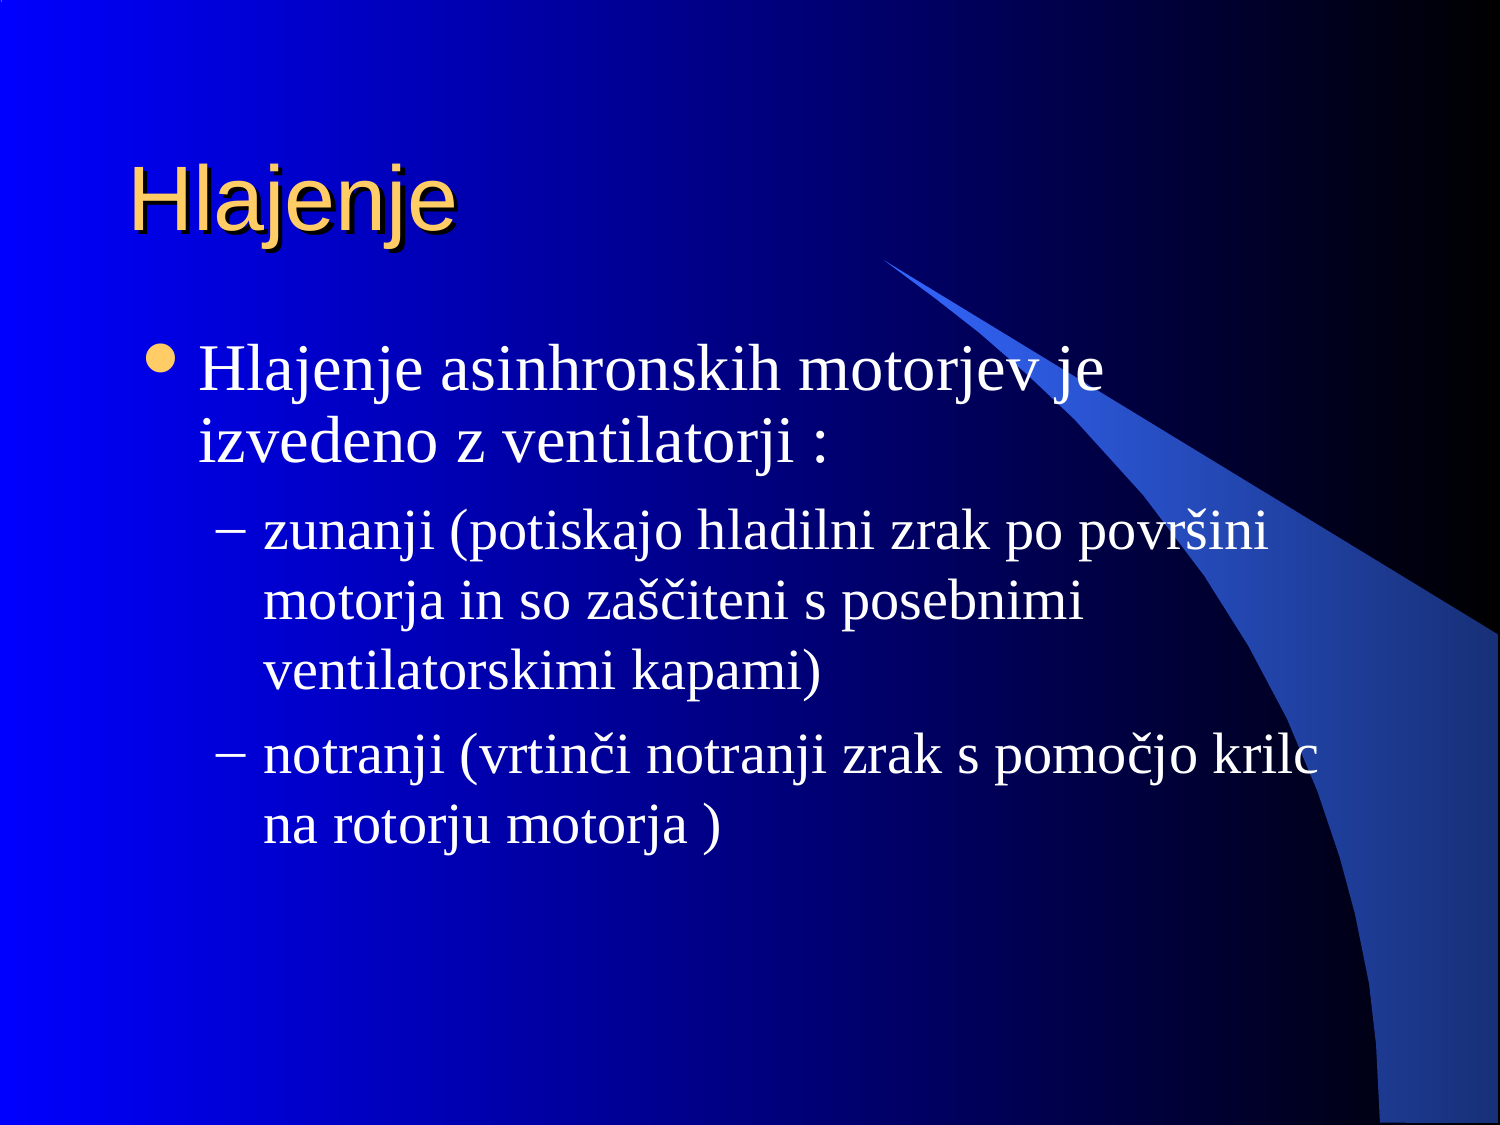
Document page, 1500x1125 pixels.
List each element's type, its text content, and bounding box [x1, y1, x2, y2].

list Hlajenje asinhronskih motorjev je izvedeno z ventilatorji : zunanji (potiskajo hladilni zrak po površini motorja in so zaščiteni s posebnimi ventilatorskimi kapami) notranji (vrtinči notranji zrak s pomočjo krilc na rotorju motorja ) [111, 324, 1387, 1001]
title Hlajenje [111, 99, 1438, 288]
